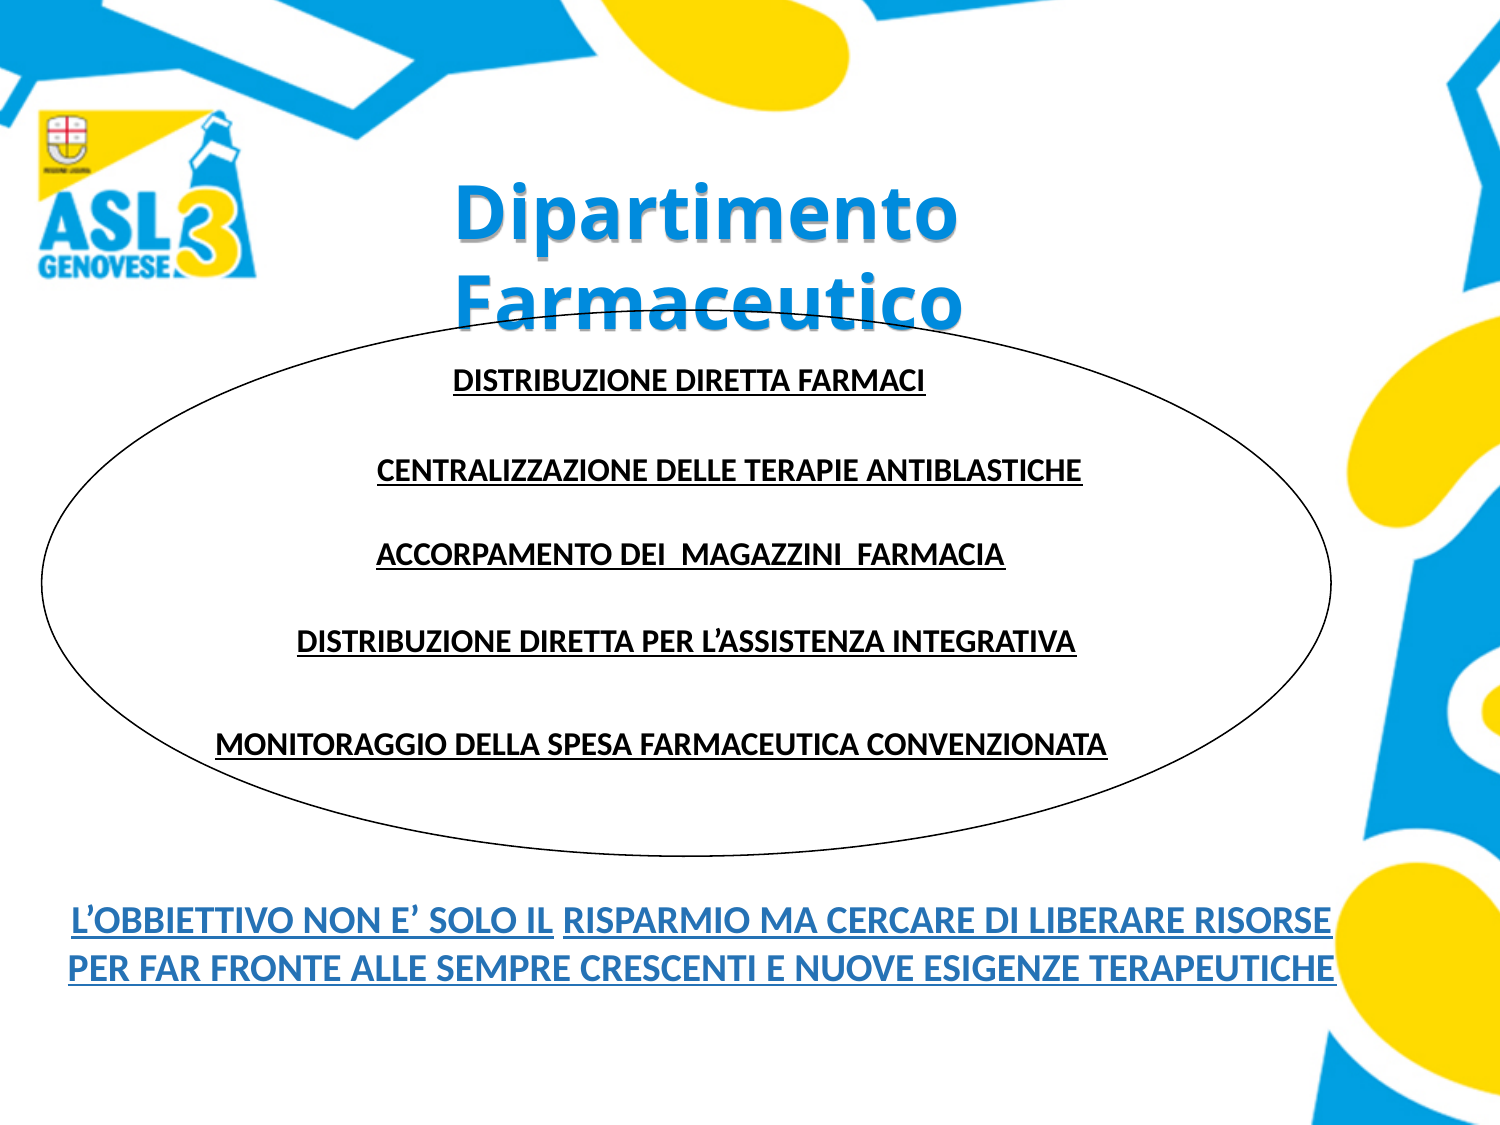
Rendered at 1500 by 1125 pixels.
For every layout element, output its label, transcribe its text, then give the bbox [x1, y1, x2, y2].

text_box CENTRALIZZAZIONE DELLE TERAPIE ANTIBLASTICHE [362, 436, 1108, 497]
text_box DISTRIBUZIONE DIRETTA PER L’ASSISTENZA INTEGRATIVA [282, 612, 1108, 667]
title Dipartimento Farmaceutico [438, 157, 1500, 274]
text_box DISTRIBUZIONE DIRETTA FARMACI [438, 351, 941, 406]
text_box ACCORPAMENTO DEI MAGAZZINI FARMACIA [361, 525, 1331, 641]
text_box L’OBBIETTIVO NON E’ SOLO IL RISPARMIO MA CERCARE DI LIBERARE RISORSE PER FAR FRONTE ALLE SEMPRE CRESCENTI E NUOVE ESIGENZE TERAPEUTICHE [42, 887, 1363, 997]
text_box MONITORAGGIO DELLA SPESA FARMACEUTICA CONVENZIONATA [199, 714, 1429, 770]
